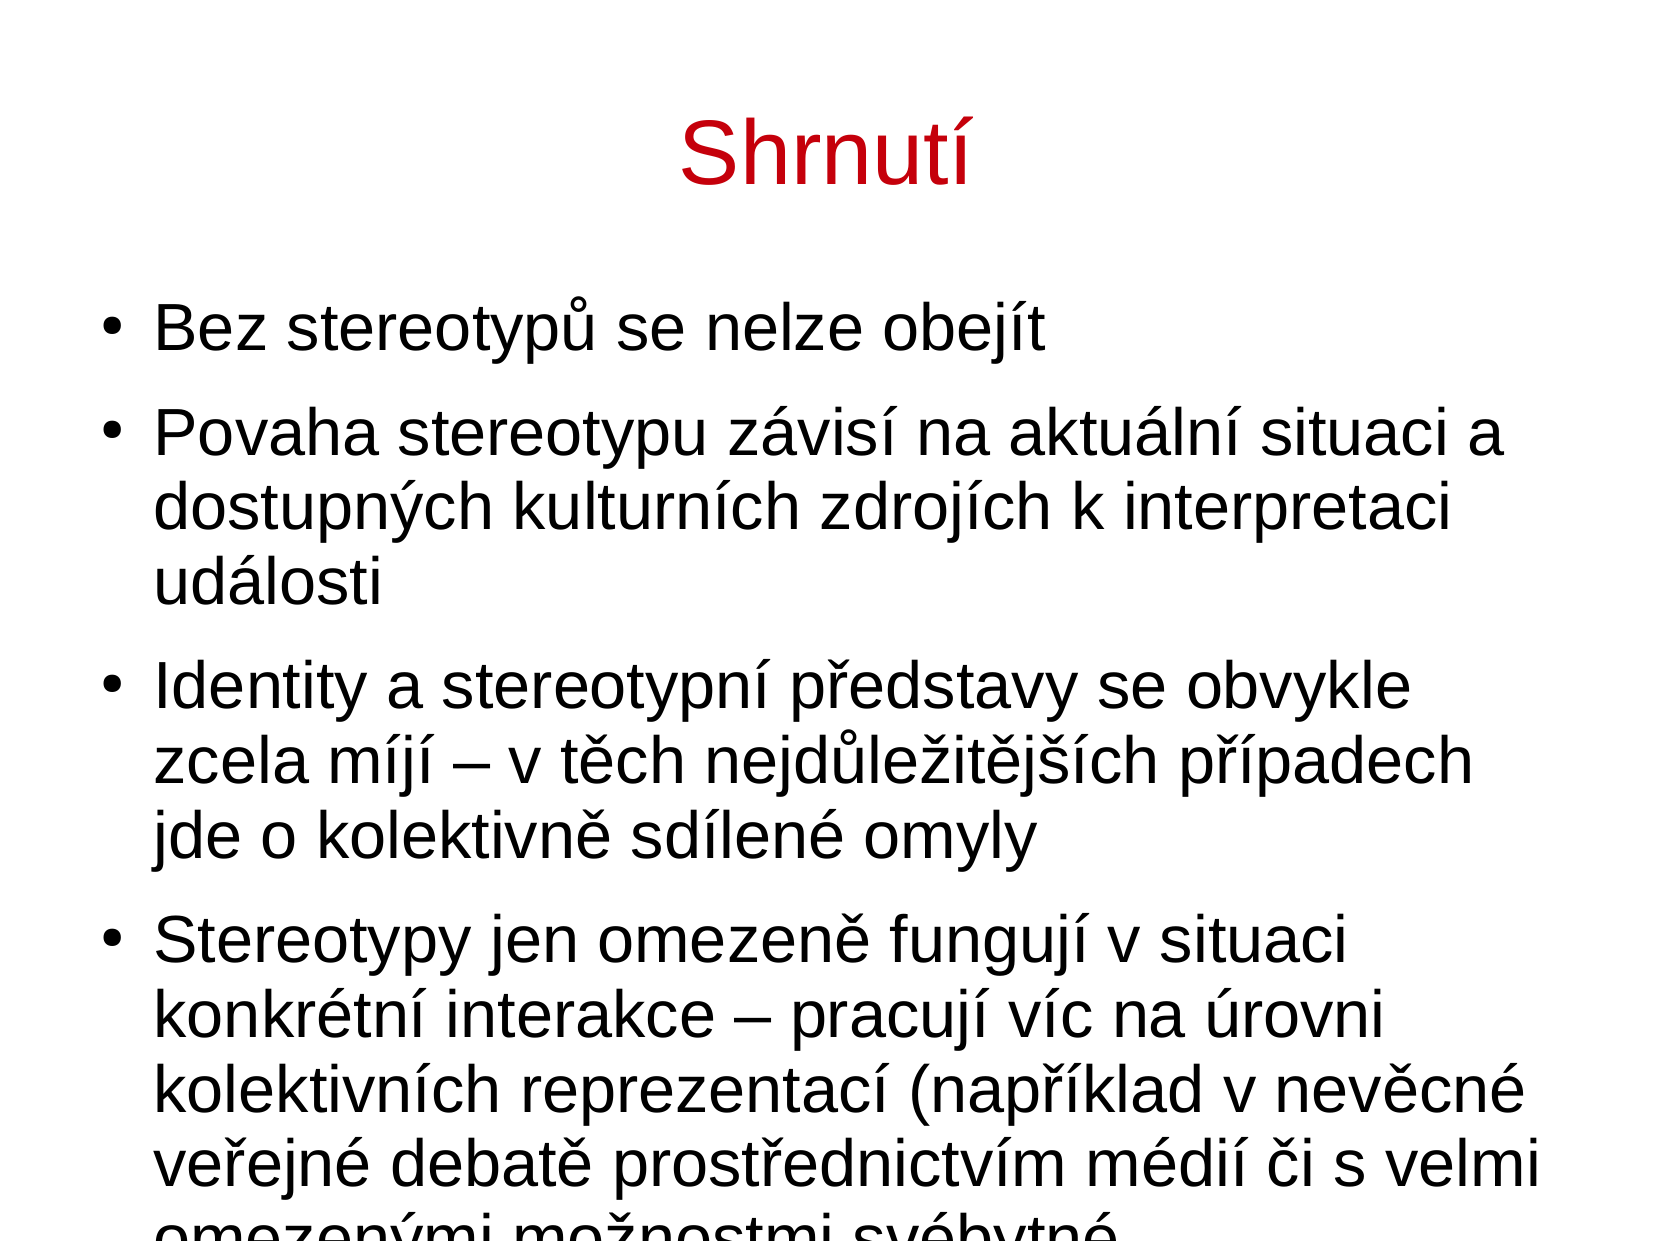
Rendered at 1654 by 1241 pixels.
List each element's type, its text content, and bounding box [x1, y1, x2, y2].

title Shrnutí [82, 49, 1571, 257]
list Bez stereotypů se nelze obejít Povaha stereotypu závisí na aktuální situaci a dostupných kulturních zdrojích k interpretaci události Identity a stereotypní představy se obvykle zcela míjí – v těch nejdůležitějších případech jde o kolektivně sdílené omyly Stereotypy jen omezeně fungují v situaci konkrétní interakce – pracují víc na úrovni kolektivních reprezentací (například v nevěcné veřejné debatě prostřednictvím médií či s velmi omezenými možnostmi svébytné sebeprezentací stereotypizovaných lidí) Konkrétním problémovým stereotypům nelze bránit vzděláváním o “skutečné” povaze věcí – “správná představa” míjí jeho funkční radius – stereotyp je fakticky nevyvratitelný Jedinou a velmi složitou možností obrany je pěstování návyku nepodléhat dehumanizaci (třeba prostřednictvím důsledného dbaní na věcnost veřejných diskusí a podněcováním nutnosti prožívat a empaticky promýšlet motivy jednání druhých) [82, 290, 1571, 1123]
